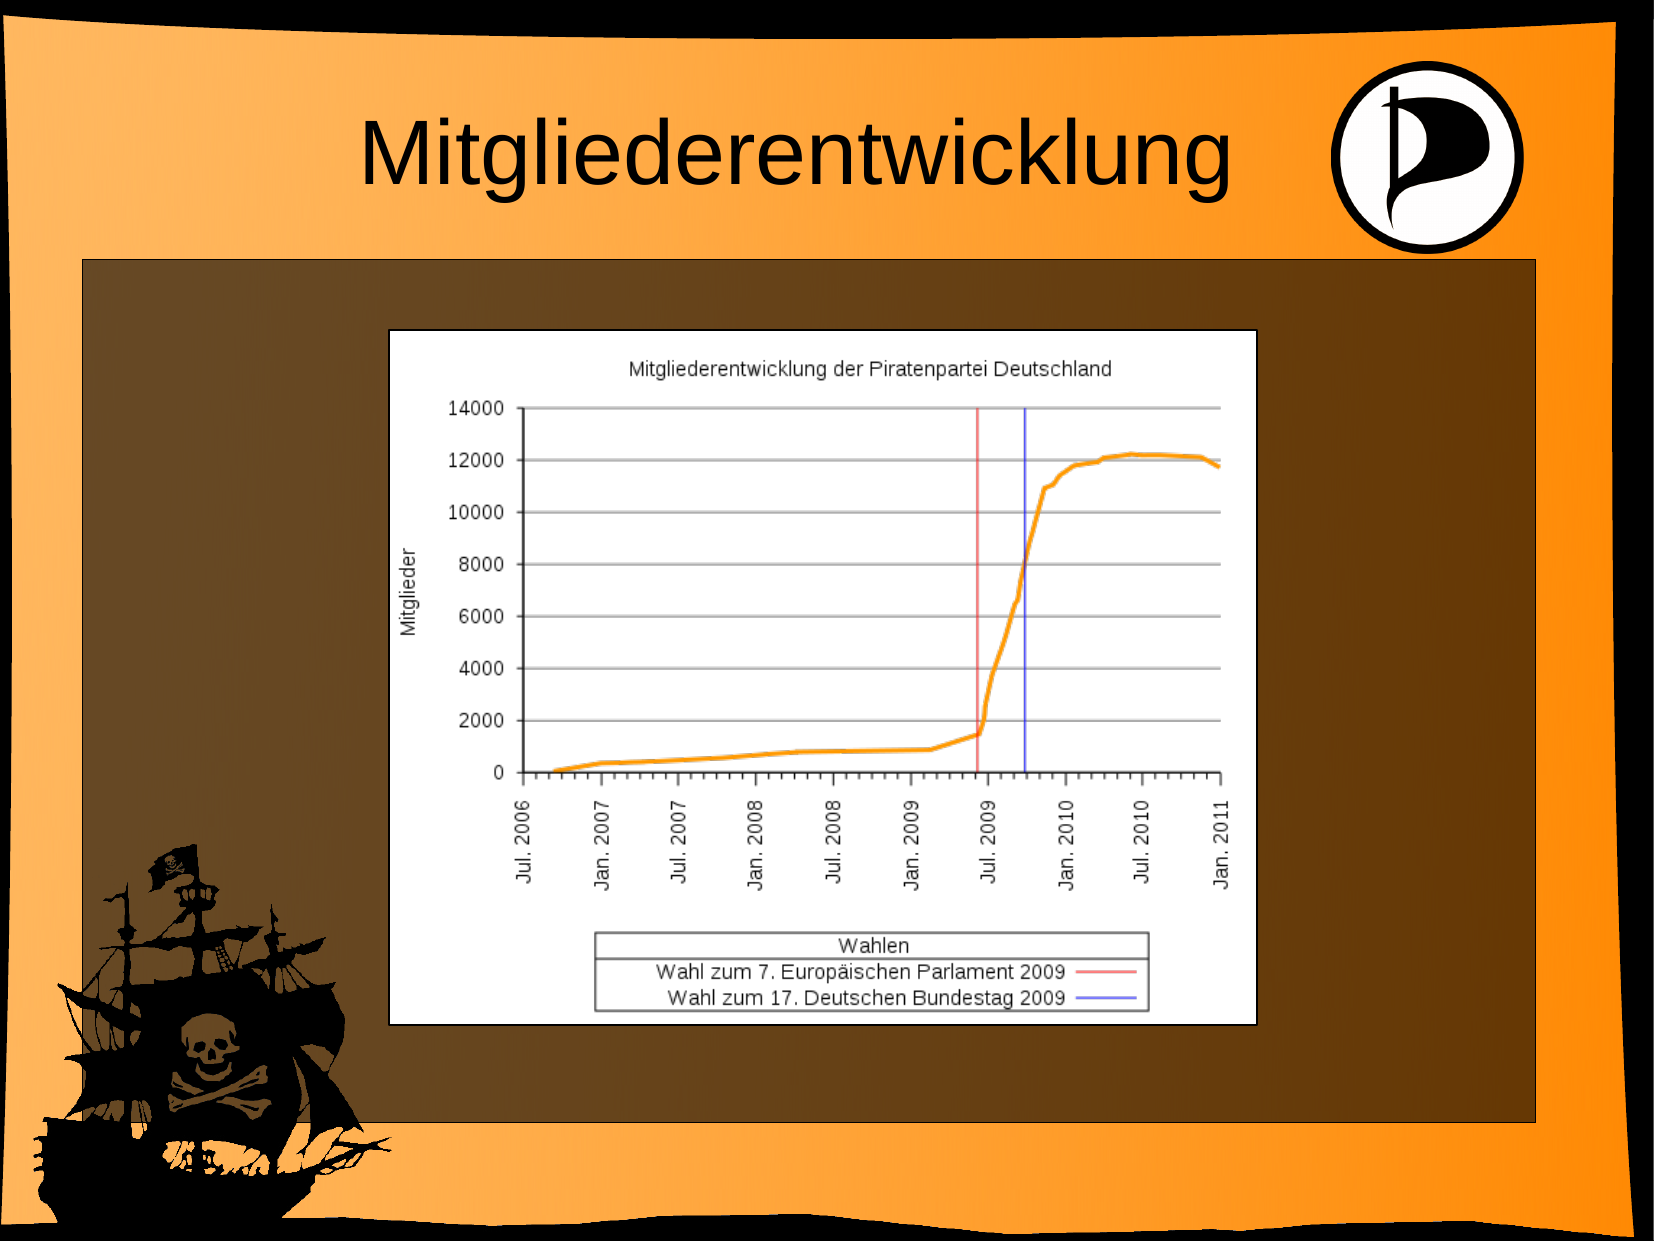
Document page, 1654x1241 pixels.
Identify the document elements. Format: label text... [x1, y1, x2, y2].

picture [1, 16, 1634, 1241]
title Mitgliederentwicklung [82, 49, 1512, 257]
text_box [82, 259, 1536, 1123]
